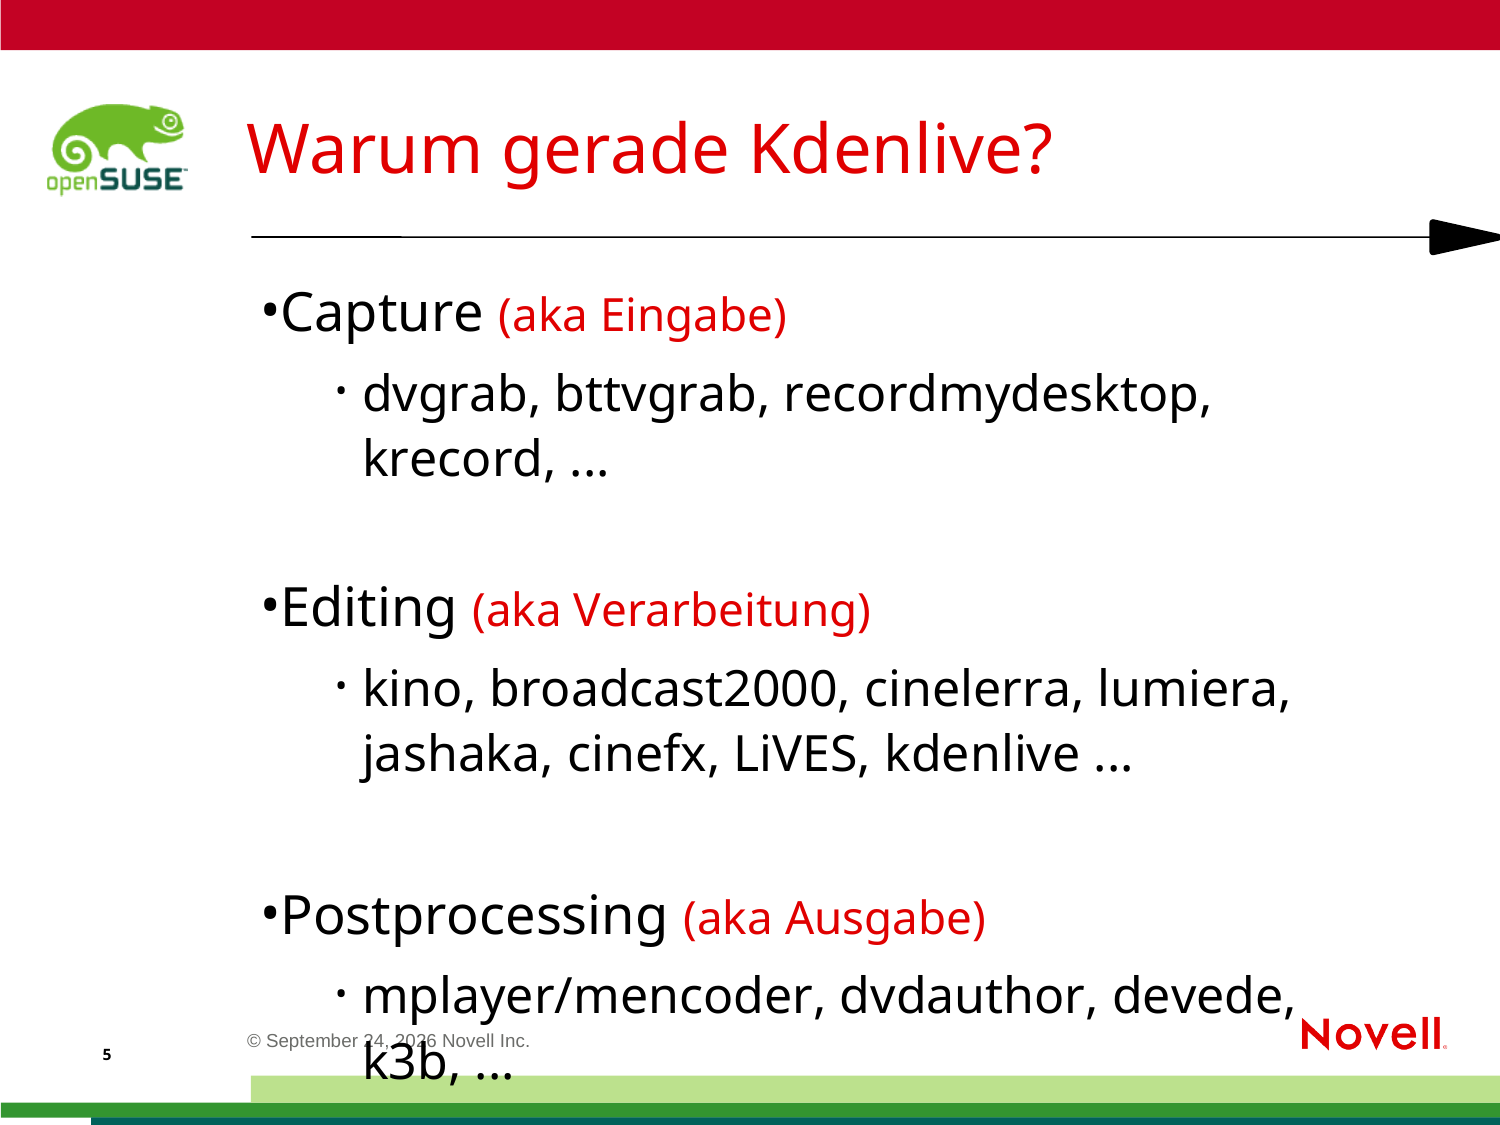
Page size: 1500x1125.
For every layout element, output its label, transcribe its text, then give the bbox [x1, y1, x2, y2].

list Capture (aka Eingabe) dvgrab, bttvgrab, recordmydesktop, krecord, ... Editing (aka Verarbeitung) kino, broadcast2000, cinelerra, lumiera, jashaka, cinefx, LiVES, kdenlive ... Postprocessing (aka Ausgabe) mplayer/mencoder, dvdauthor, devede, k3b, ... [245, 267, 1458, 1026]
picture [47, 104, 188, 197]
picture [1295, 1026, 1453, 1056]
title Warum gerade Kdenlive? [246, 60, 1409, 239]
